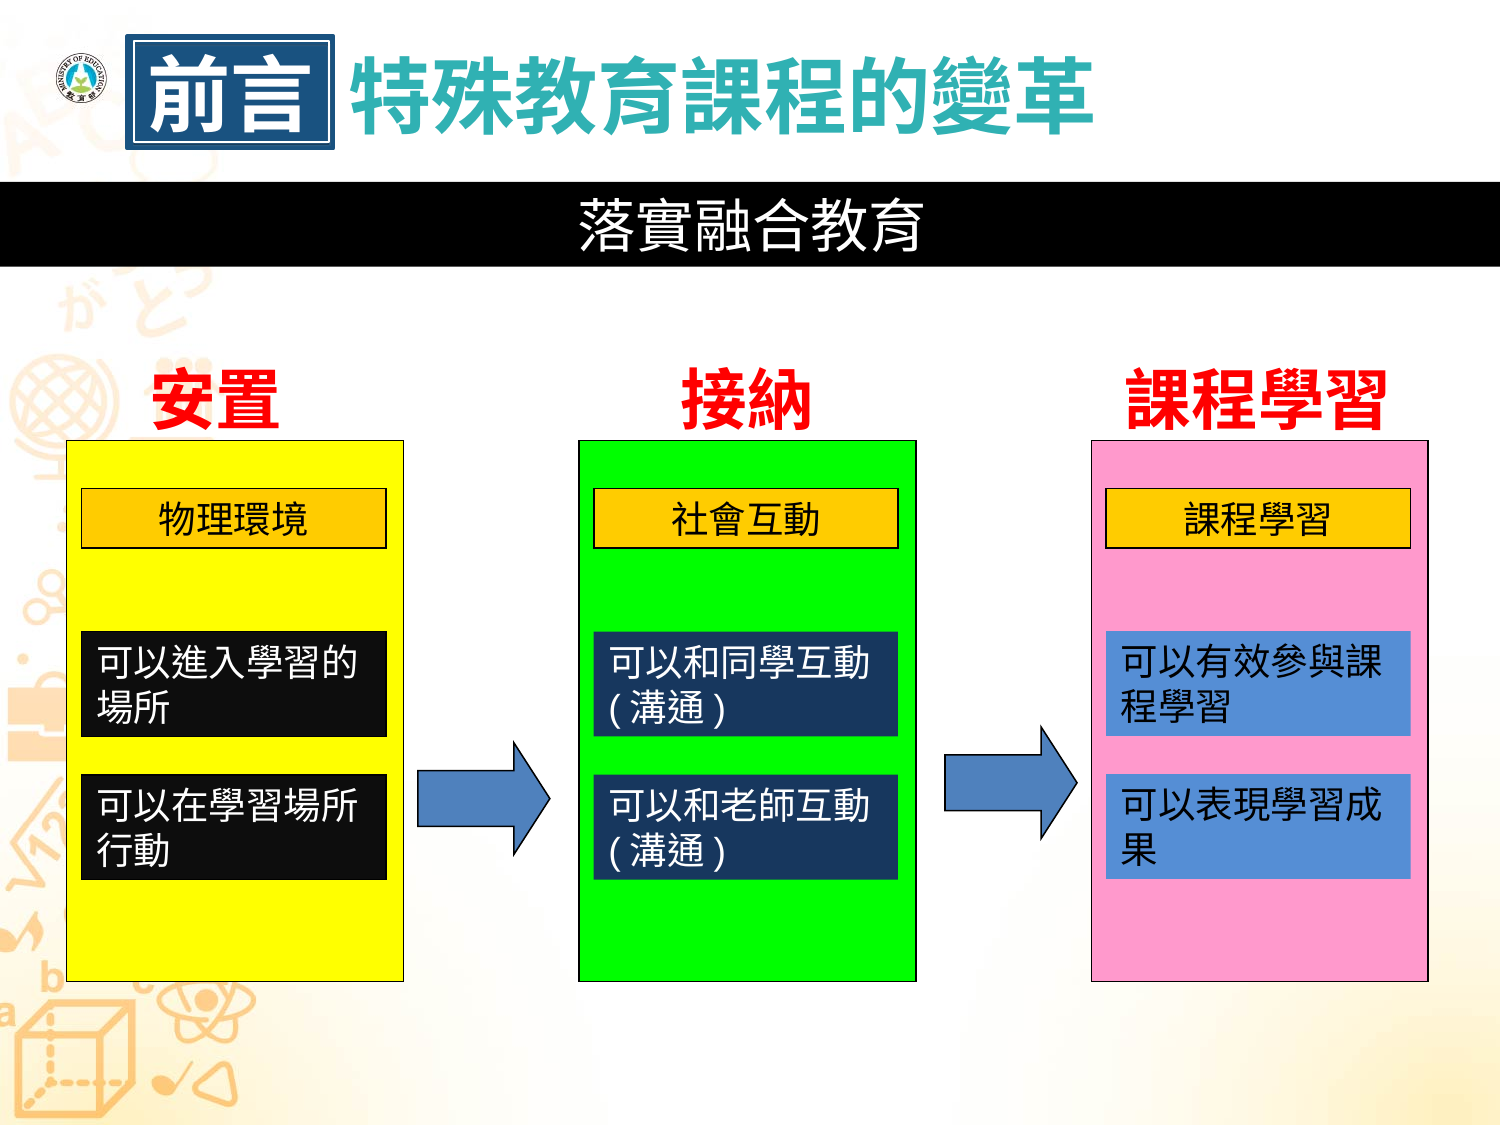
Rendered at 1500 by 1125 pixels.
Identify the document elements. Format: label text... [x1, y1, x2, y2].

title 特殊教育課程的變革 [333, 36, 1478, 149]
text_box 前言 [127, 36, 333, 149]
text_box 可以在學習場所行動 [81, 774, 386, 880]
text_box 社會互動 [593, 488, 899, 549]
text_box [66, 440, 404, 982]
text_box 可以表現學習成果 [1106, 774, 1411, 879]
text_box [945, 727, 1078, 839]
text_box 落實融合教育 [0, 181, 1500, 267]
picture [0, 267, 1500, 1125]
text_box 課程學習 [1109, 349, 1447, 452]
text_box 可以有效參與課程學習 [1106, 631, 1411, 736]
text_box 物理環境 [81, 488, 386, 549]
text_box 課程學習 [1106, 488, 1411, 549]
text_box 可以和同學互動(溝通) [593, 631, 898, 737]
text_box 可以和老師互動(溝通) [593, 774, 898, 880]
text_box [417, 742, 550, 855]
picture [0, 0, 1500, 181]
text_box [1091, 440, 1429, 982]
text_box 可以進入學習的場所 [81, 631, 386, 737]
text_box [578, 440, 916, 982]
list 安置 [134, 350, 314, 440]
text_box 接納 [665, 349, 845, 452]
